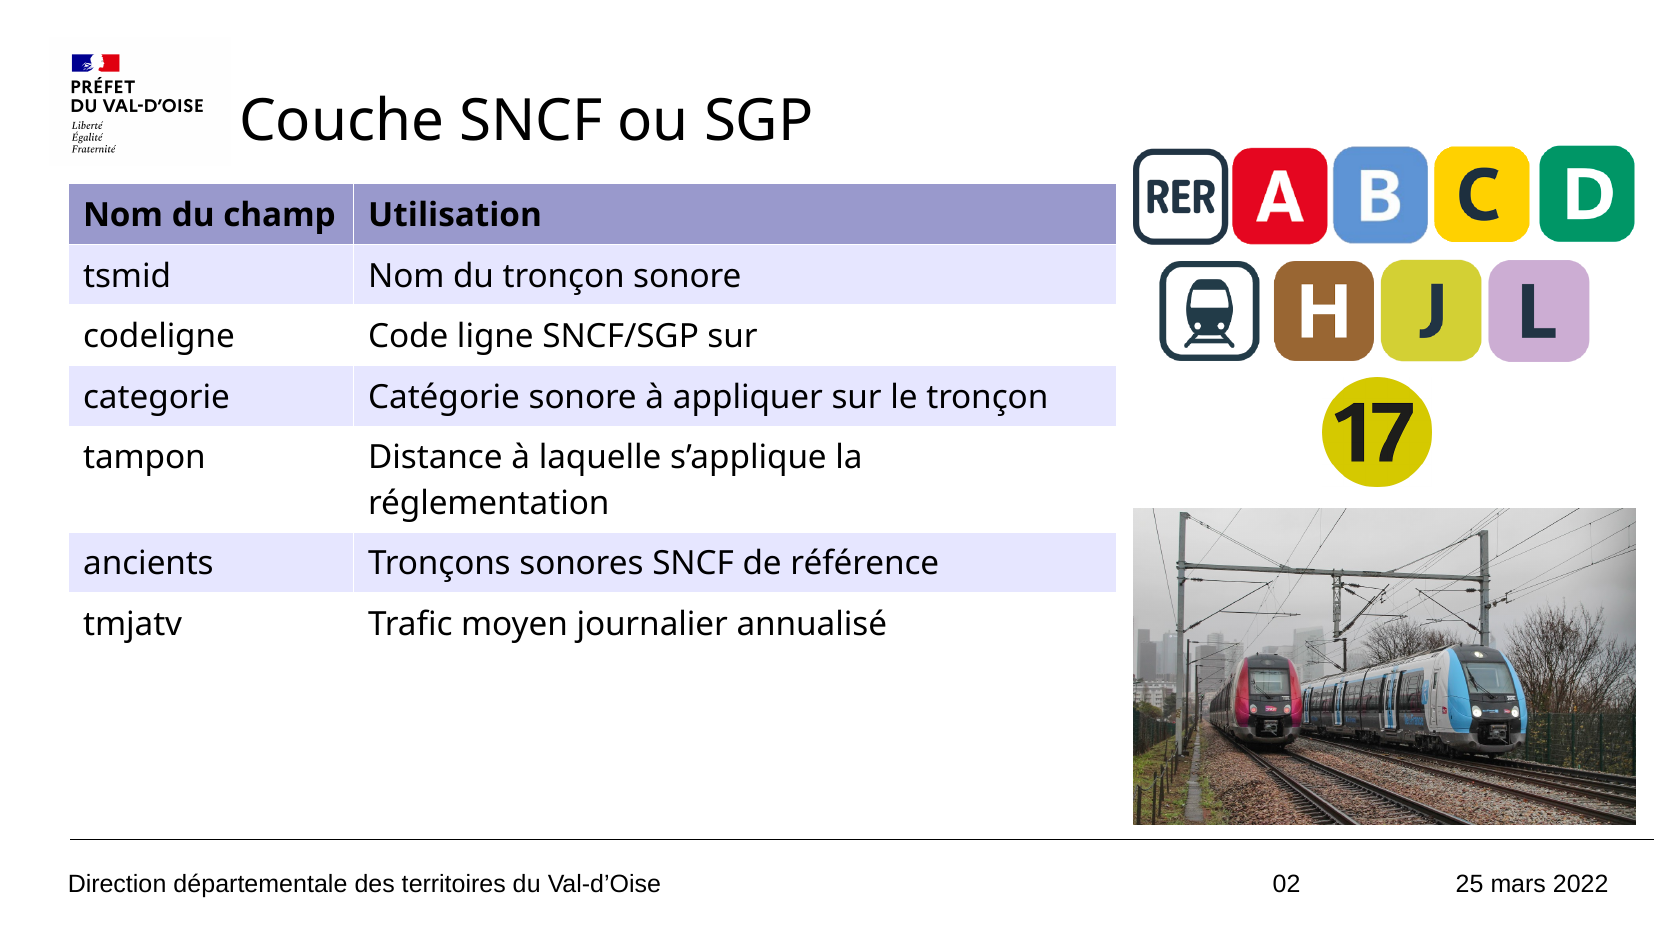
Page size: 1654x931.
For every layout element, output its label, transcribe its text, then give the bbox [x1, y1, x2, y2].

table_cell Trafic moyen journalier annualisé [354, 593, 1116, 653]
table_cell tsmid [69, 245, 353, 304]
table_cell Code ligne SNCF/SGP sur [354, 305, 1116, 365]
table_cell Tronçons sonores SNCF de référence [354, 533, 1116, 592]
table_cell categorie [69, 366, 353, 426]
table_header Nom du champ [69, 184, 353, 244]
text_box Direction départementale des territoires du Val-d’Oise [53, 862, 1164, 906]
table_cell Nom du tronçon sonore [354, 245, 1116, 304]
picture [1133, 508, 1636, 826]
table_cell Catégorie sonore à appliquer sur le tronçon [354, 366, 1116, 426]
text_box 25 mars 2022 [1471, 862, 1654, 906]
table_cell Distance à laquelle s’applique la réglementation [354, 427, 1116, 532]
picture [1129, 141, 1642, 250]
text_box 02 [1257, 862, 1471, 906]
table_header Utilisation [354, 184, 1116, 244]
text_box Couche SNCF ou SGP [224, 70, 1382, 178]
picture [49, 37, 231, 166]
picture [1157, 258, 1598, 367]
table_cell codeligne [69, 305, 353, 365]
table_cell ancients [69, 533, 353, 592]
table_cell tmjatv [69, 593, 353, 653]
table_cell tampon [69, 427, 353, 532]
picture [1322, 377, 1432, 487]
